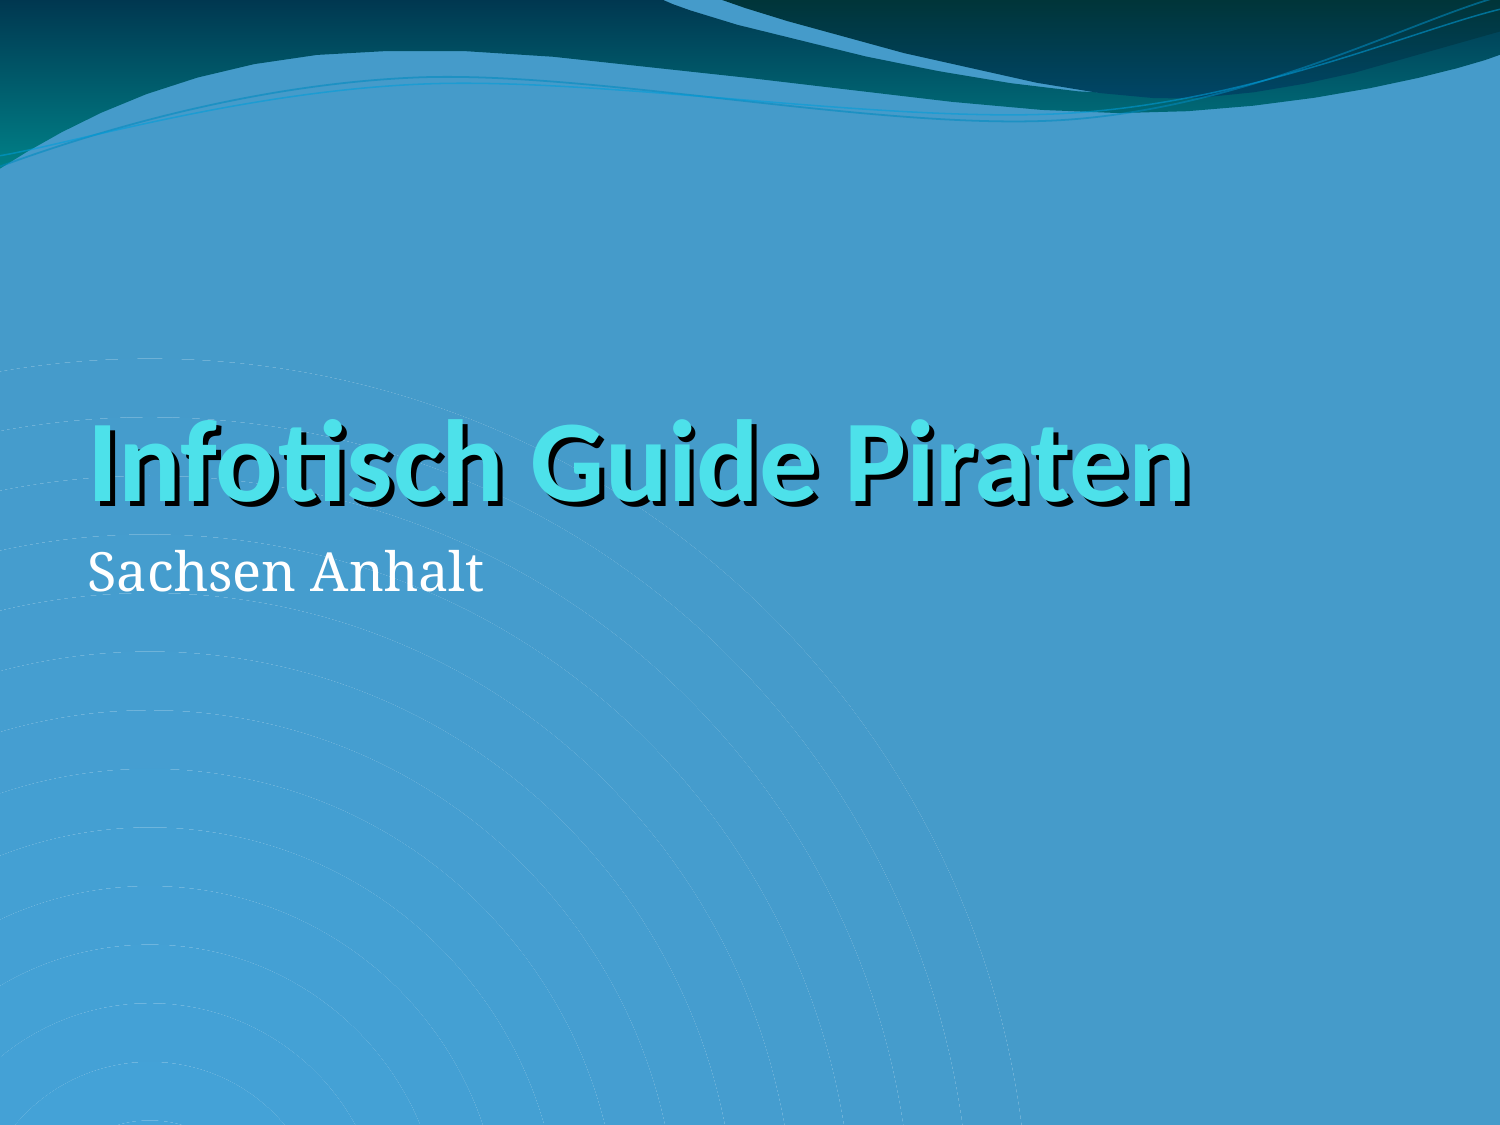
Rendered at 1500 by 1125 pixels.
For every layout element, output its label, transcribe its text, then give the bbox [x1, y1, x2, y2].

title Infotisch Guide Piraten [87, 224, 1376, 526]
subtitle Sachsen Anhalt [87, 529, 1377, 818]
